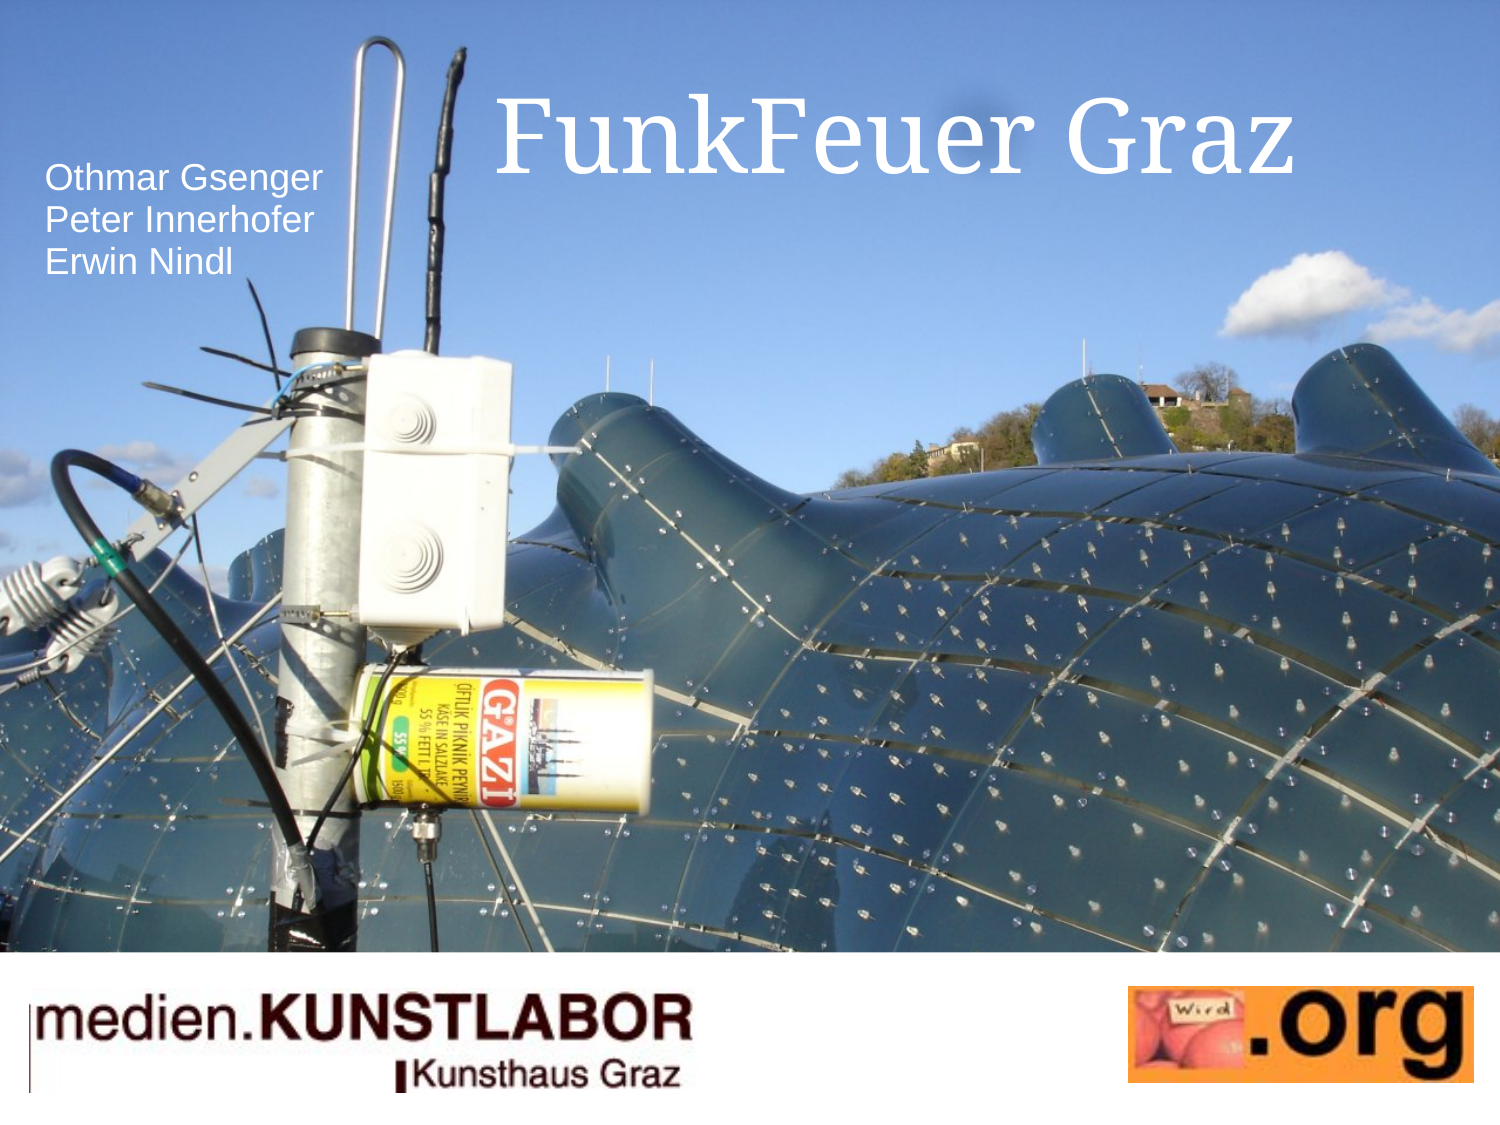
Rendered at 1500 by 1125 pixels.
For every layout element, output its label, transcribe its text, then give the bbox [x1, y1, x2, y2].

picture [1128, 986, 1474, 1083]
title FunkFeuer Graz [478, 54, 1500, 343]
picture [29, 988, 699, 1093]
text_box [0, 952, 1500, 1125]
text_box Othmar Gsenger Peter Innerhofer Erwin Nindl [29, 148, 339, 291]
picture [0, 0, 1500, 952]
